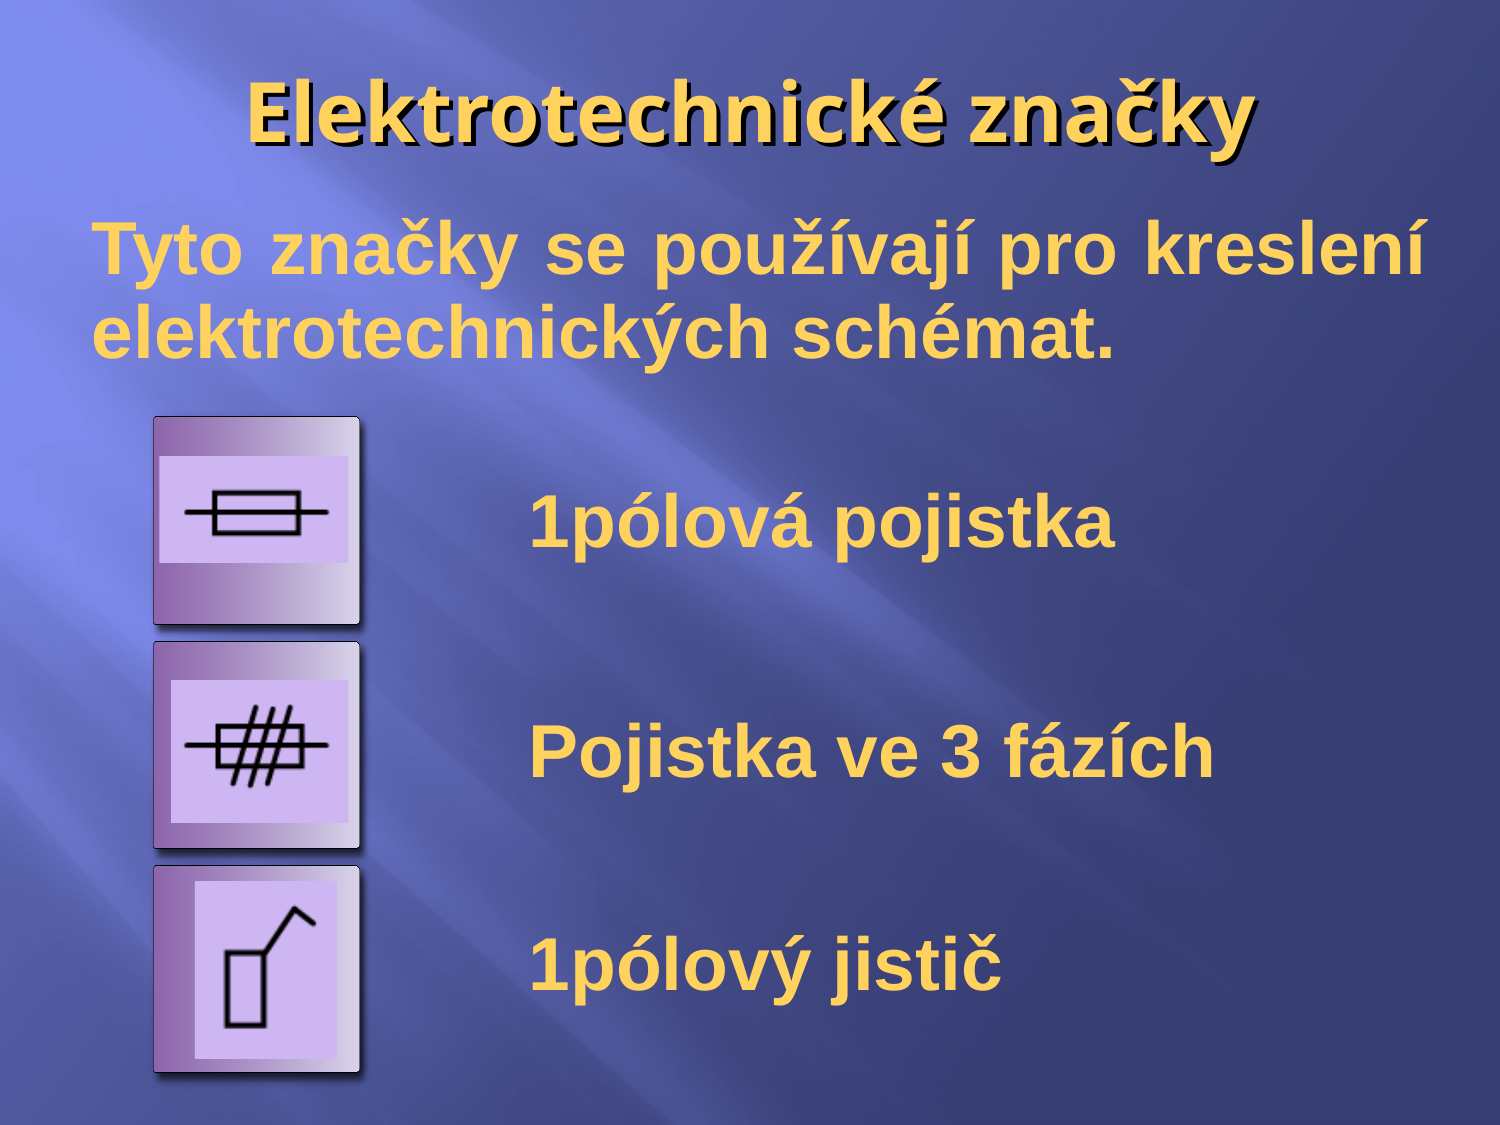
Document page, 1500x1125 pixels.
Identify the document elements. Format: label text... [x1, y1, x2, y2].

picture [147, 408, 373, 1095]
text_box Pojistka ve 3 fázích [513, 668, 1329, 835]
text_box Tyto značky se používají pro kreslení elektrotechnických schémat. [76, 184, 1447, 398]
text_box 1pólová pojistka [513, 467, 1282, 575]
text_box 1pólový jistič [513, 881, 1459, 1047]
title Elektrotechnické značky [75, 45, 1426, 173]
